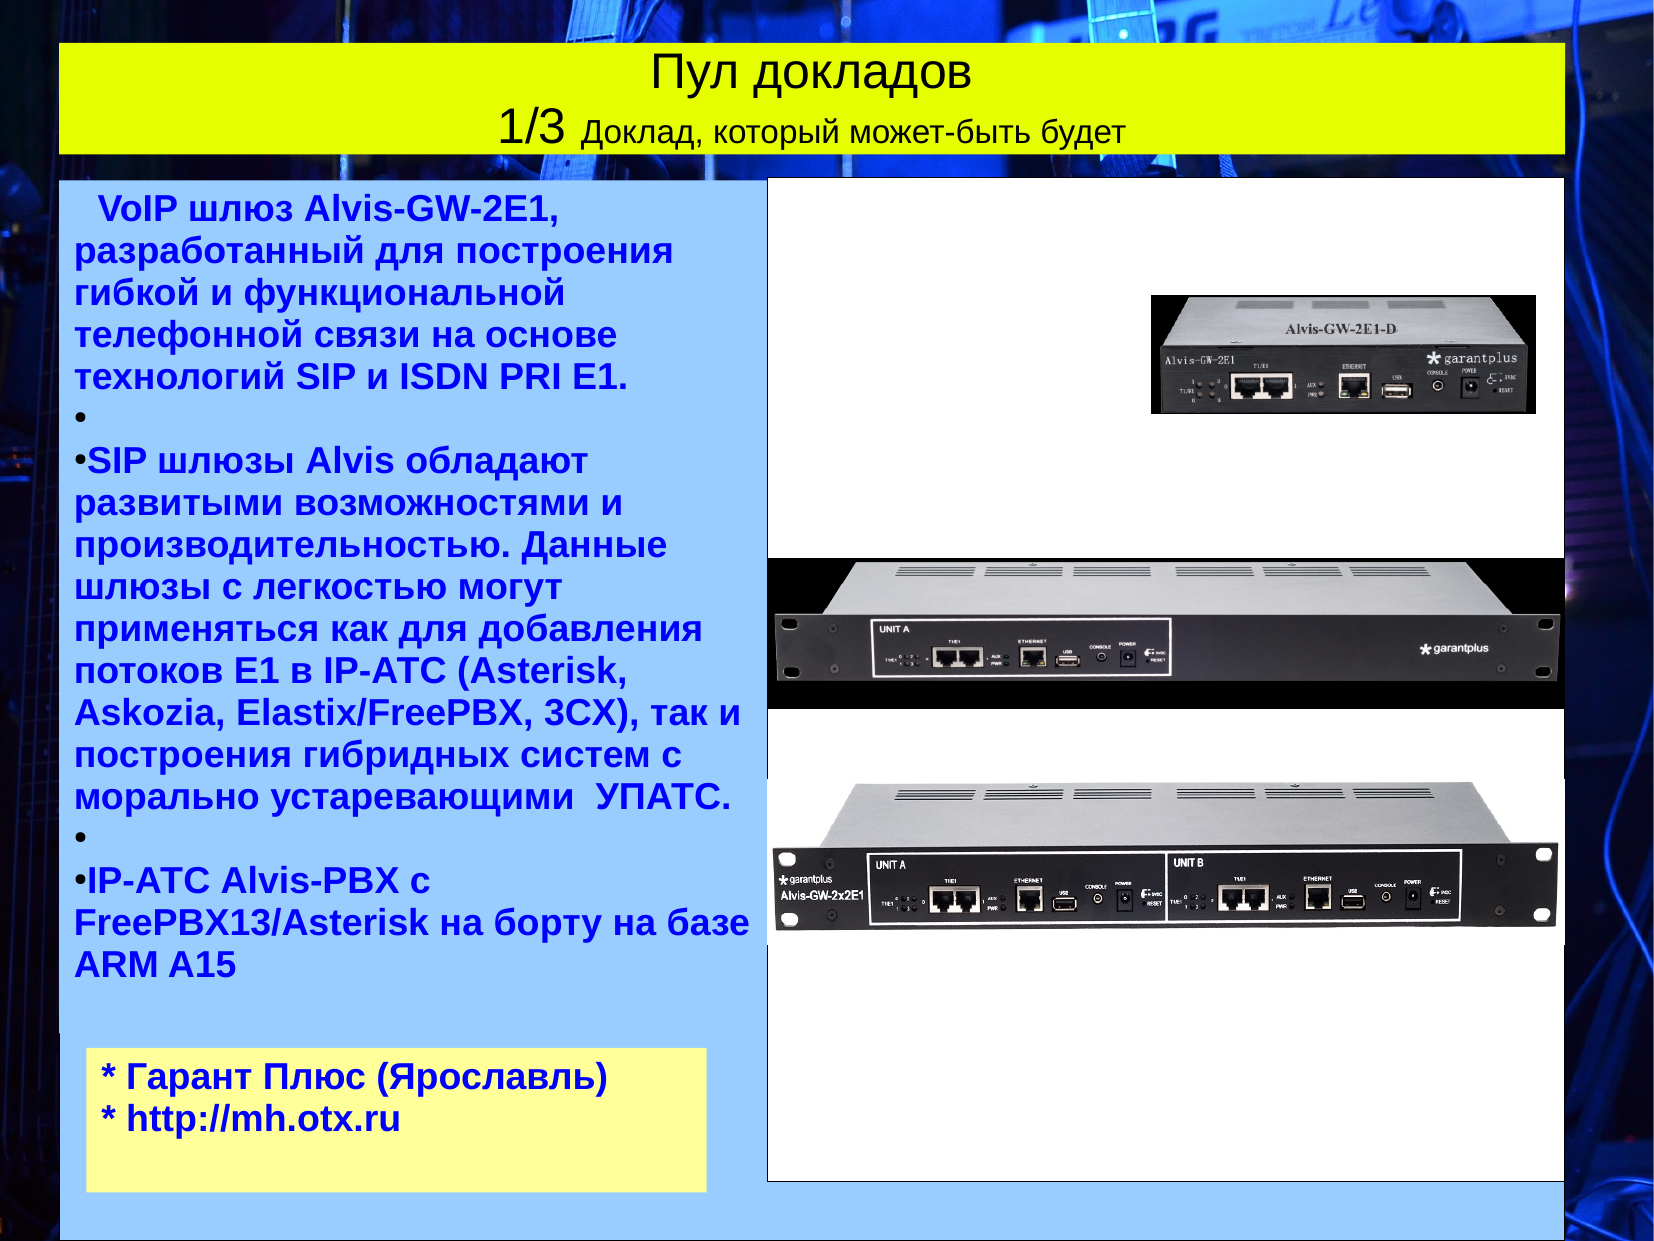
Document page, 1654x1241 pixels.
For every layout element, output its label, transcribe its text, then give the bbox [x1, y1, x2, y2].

text_box [767, 709, 1565, 779]
text_box [59, 945, 1565, 1241]
text_box VoIP шлюз Alvis-GW-2E1, разработанный для построения гибкой и функциональной телефонной связи на основе технологий SIP и ISDN PRI E1. SIP шлюзы Alvis обладают развитыми возможностями и производительностью. Данные шлюзы с легкостью могут применяться как для добавления потоков E1 в IP-АТС (Asterisk, Askozia, Elastix/FreePBX, 3CX), так и построения гибридных систем с морально устаревающими УПАТС. IP-АТС Alvis-PBX с FreePBX13/Asterisk на борту на базе ARM A15 [59, 180, 767, 1034]
text_box [767, 177, 1565, 558]
picture [0, 0, 1654, 1241]
picture [1151, 295, 1536, 414]
text_box * Гарант Плюс (Ярославль) * http://mh.otx.ru [86, 1047, 707, 1193]
title Пул докладов 1/3 Доклад, который может-быть будет [59, 42, 1566, 155]
